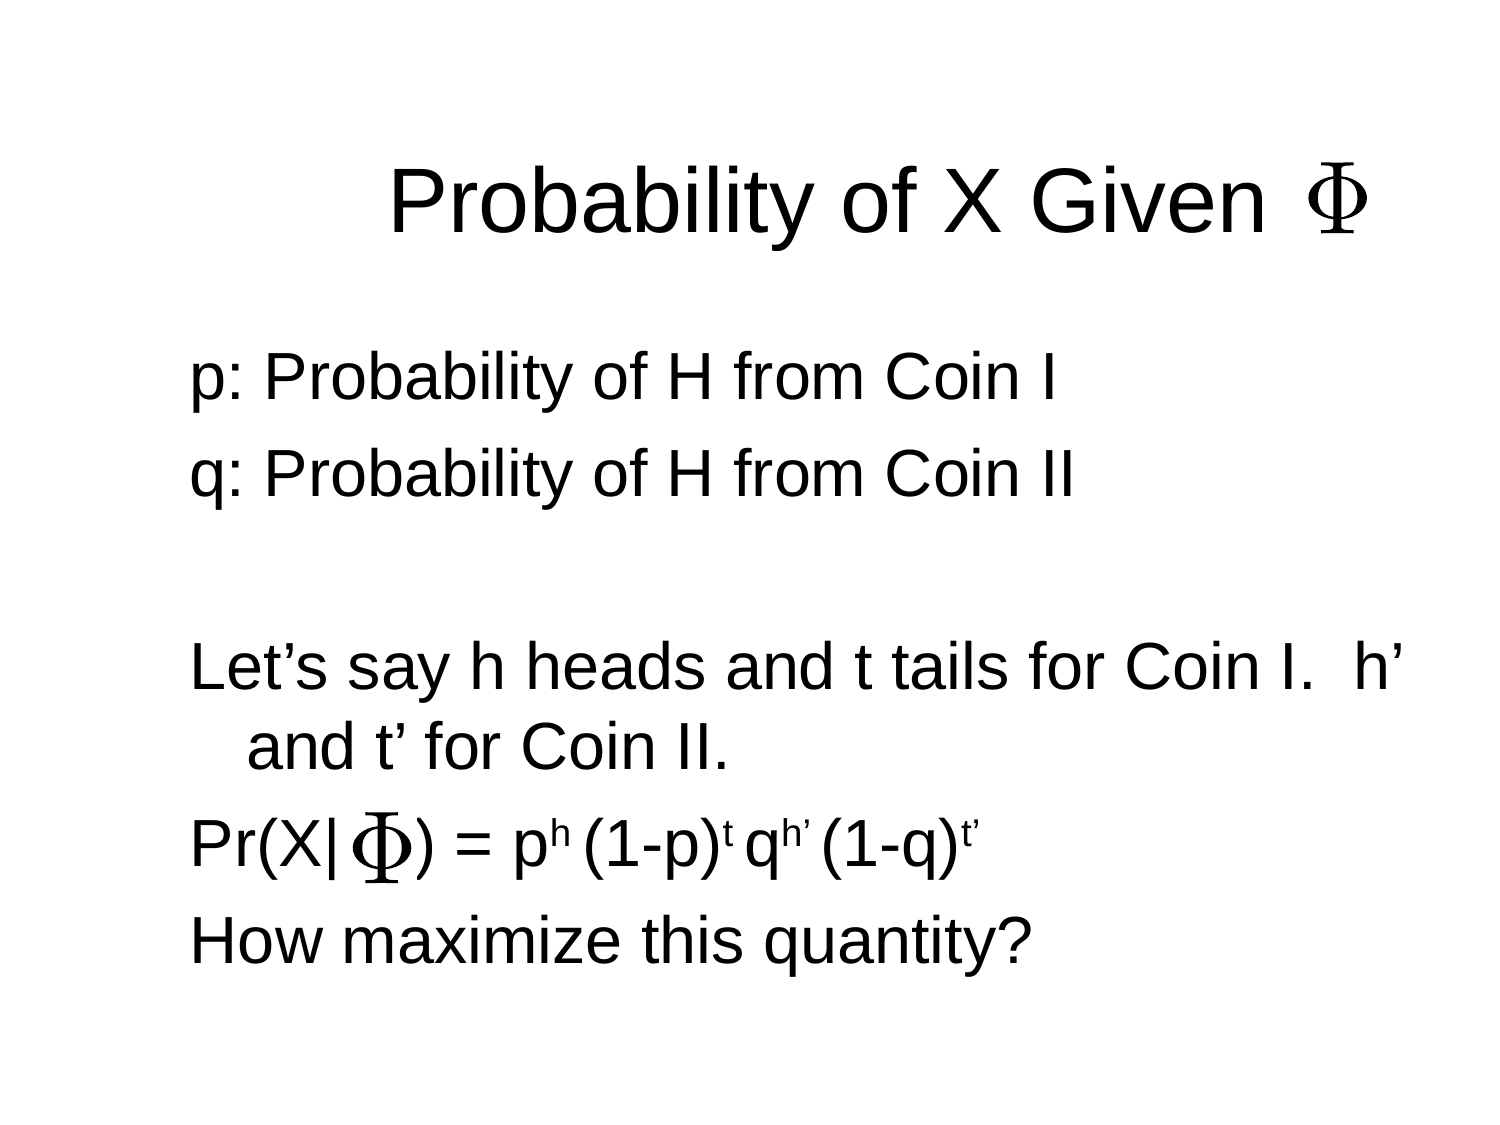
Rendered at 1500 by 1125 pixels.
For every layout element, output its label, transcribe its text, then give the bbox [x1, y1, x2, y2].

text_box [347, 812, 417, 884]
list p: Probability of H from Coin I q: Probability of H from Coin II Let’s say h heads and t tails for Coin I. h’ and t’ for Coin II. Pr(X| ) = ph (1-p)t qh’ (1-q)t’ How maximize this quantity? [174, 324, 1463, 1001]
title Probability of X Given [187, 133, 1463, 259]
text_box [1302, 162, 1373, 234]
